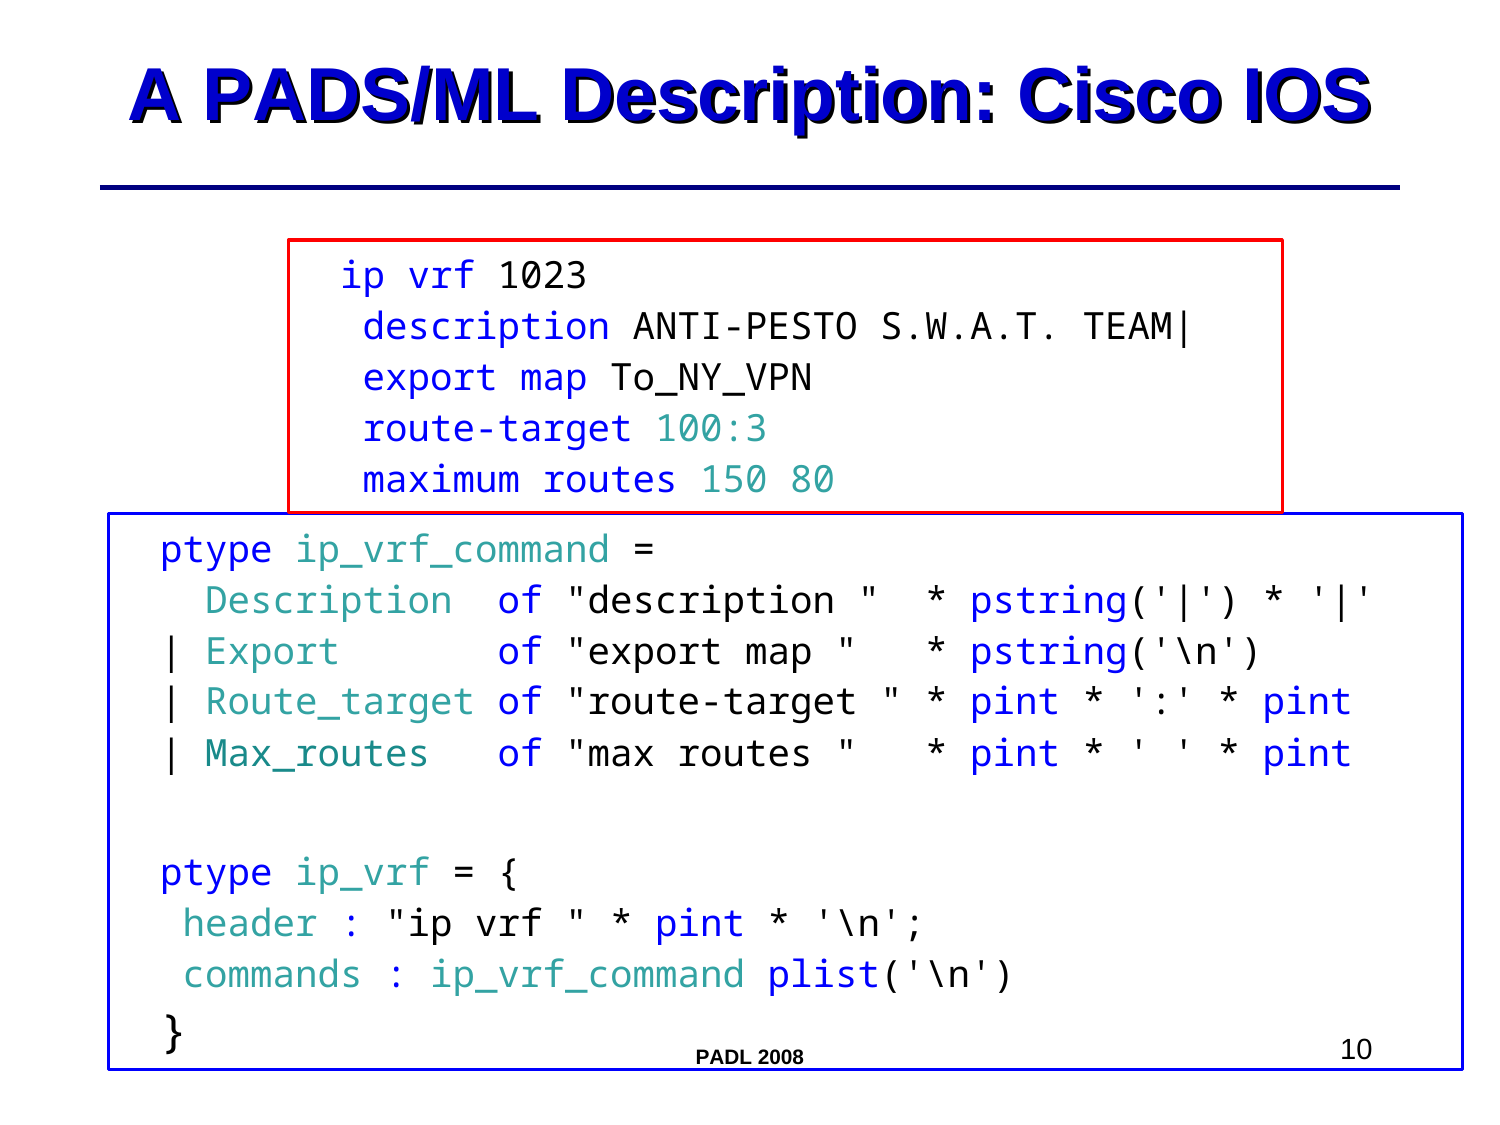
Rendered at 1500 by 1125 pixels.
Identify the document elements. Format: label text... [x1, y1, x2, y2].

title A PADS/ML Description: Cisco IOS [99, 4, 1401, 185]
text_box ip vrf 1023 description ANTI-PESTO S.W.A.T. TEAM| export map To_NY_VPN route-target 100:3 maximum routes 150 80 [288, 239, 1212, 491]
text_box ptype ip_vrf_command = Description of "description " * pstring('|') * '|' | Export of "export map " * pstring('\n') | Route_target of "route-target " * pint * ':' * pint | Max_routes of "max routes " * pint * ' ' * pint ptype ip_vrf = { header : "ip vrf " * pint * '\n'; commands : ip_vrf_command plist('\n') } [108, 513, 1392, 1016]
